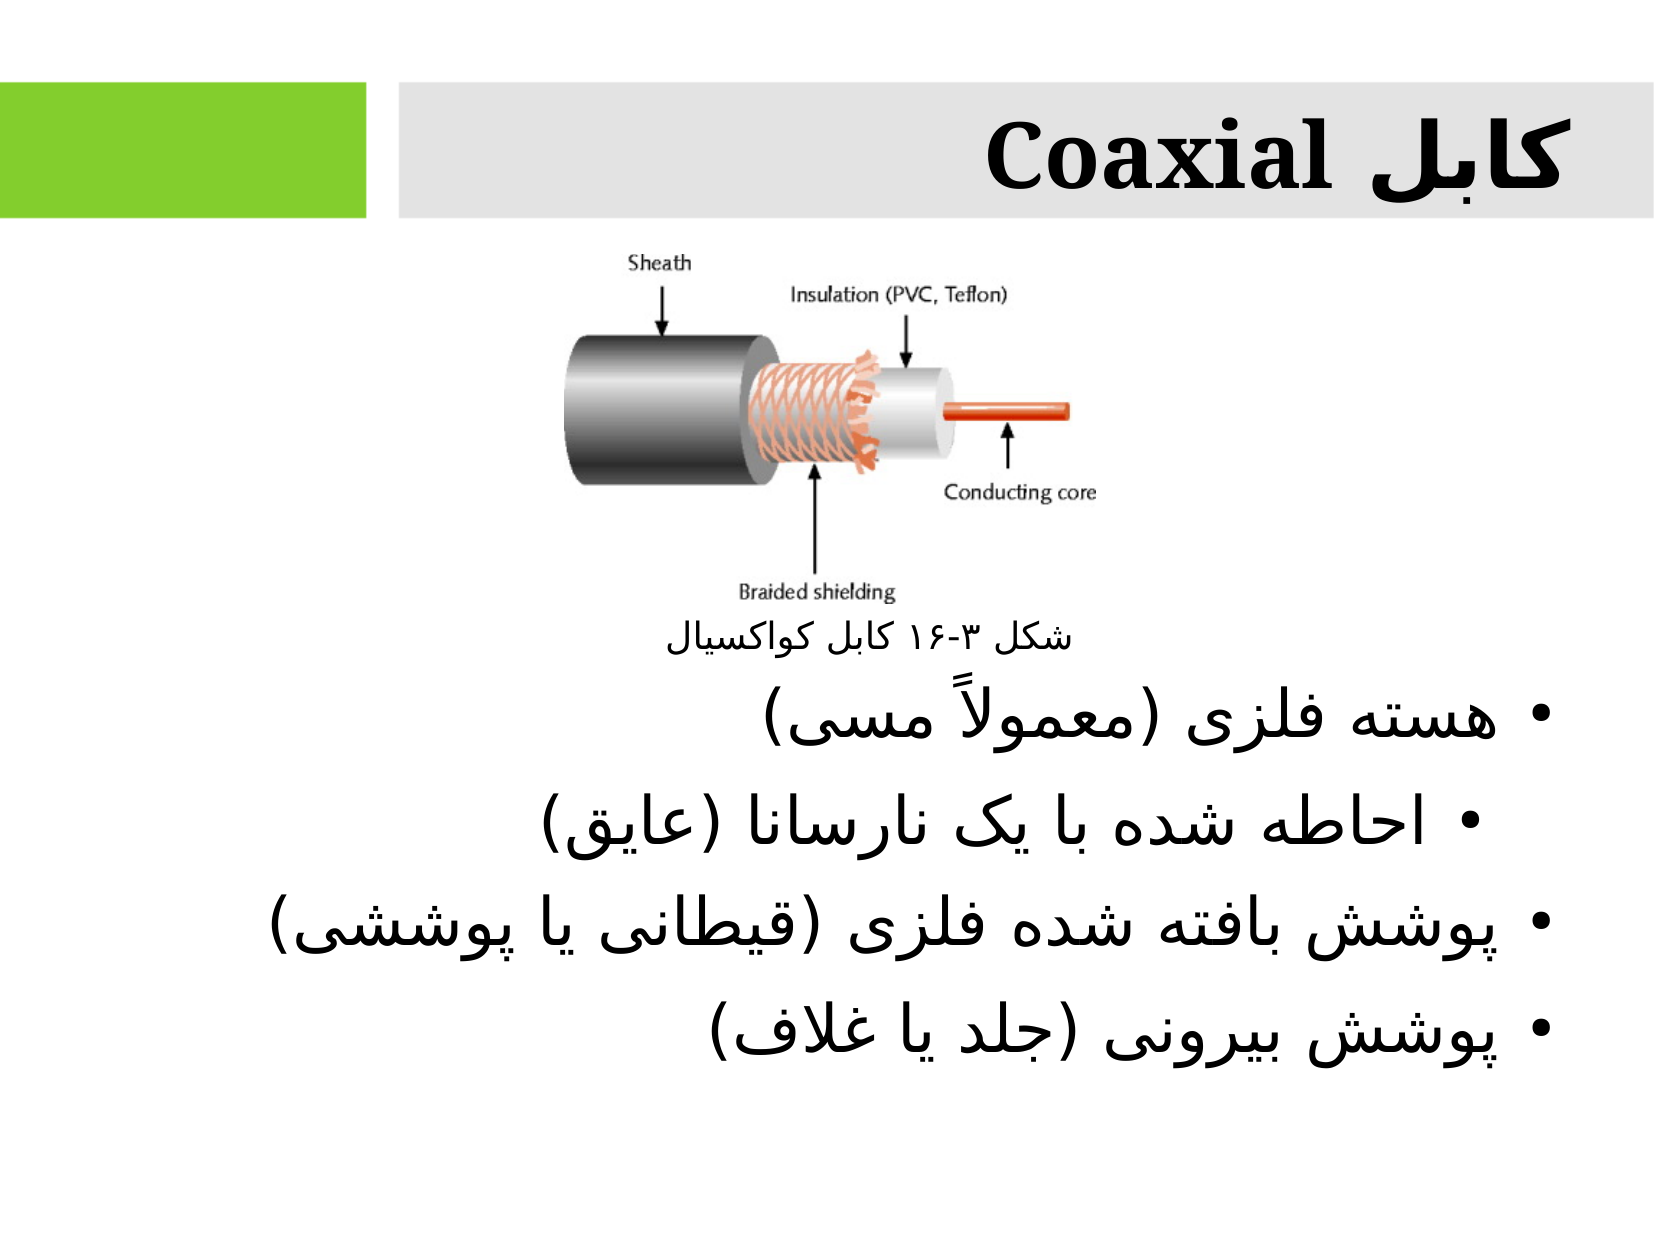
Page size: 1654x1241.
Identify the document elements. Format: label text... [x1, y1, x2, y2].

picture [0, 0, 1654, 1241]
list هسته فلزی (معمولاً مسی) احاطه شده با یک نارسانا (عایق) پوشش بافته شده فلزی (قیطانی یا پوششی) پوشش بیرونی (جلد یا غلاف) [82, 675, 1571, 1182]
text_box شکل ۳-۱۶ کابل کواکسیال [539, 604, 1165, 665]
title کابل Coaxial [82, 49, 1571, 257]
